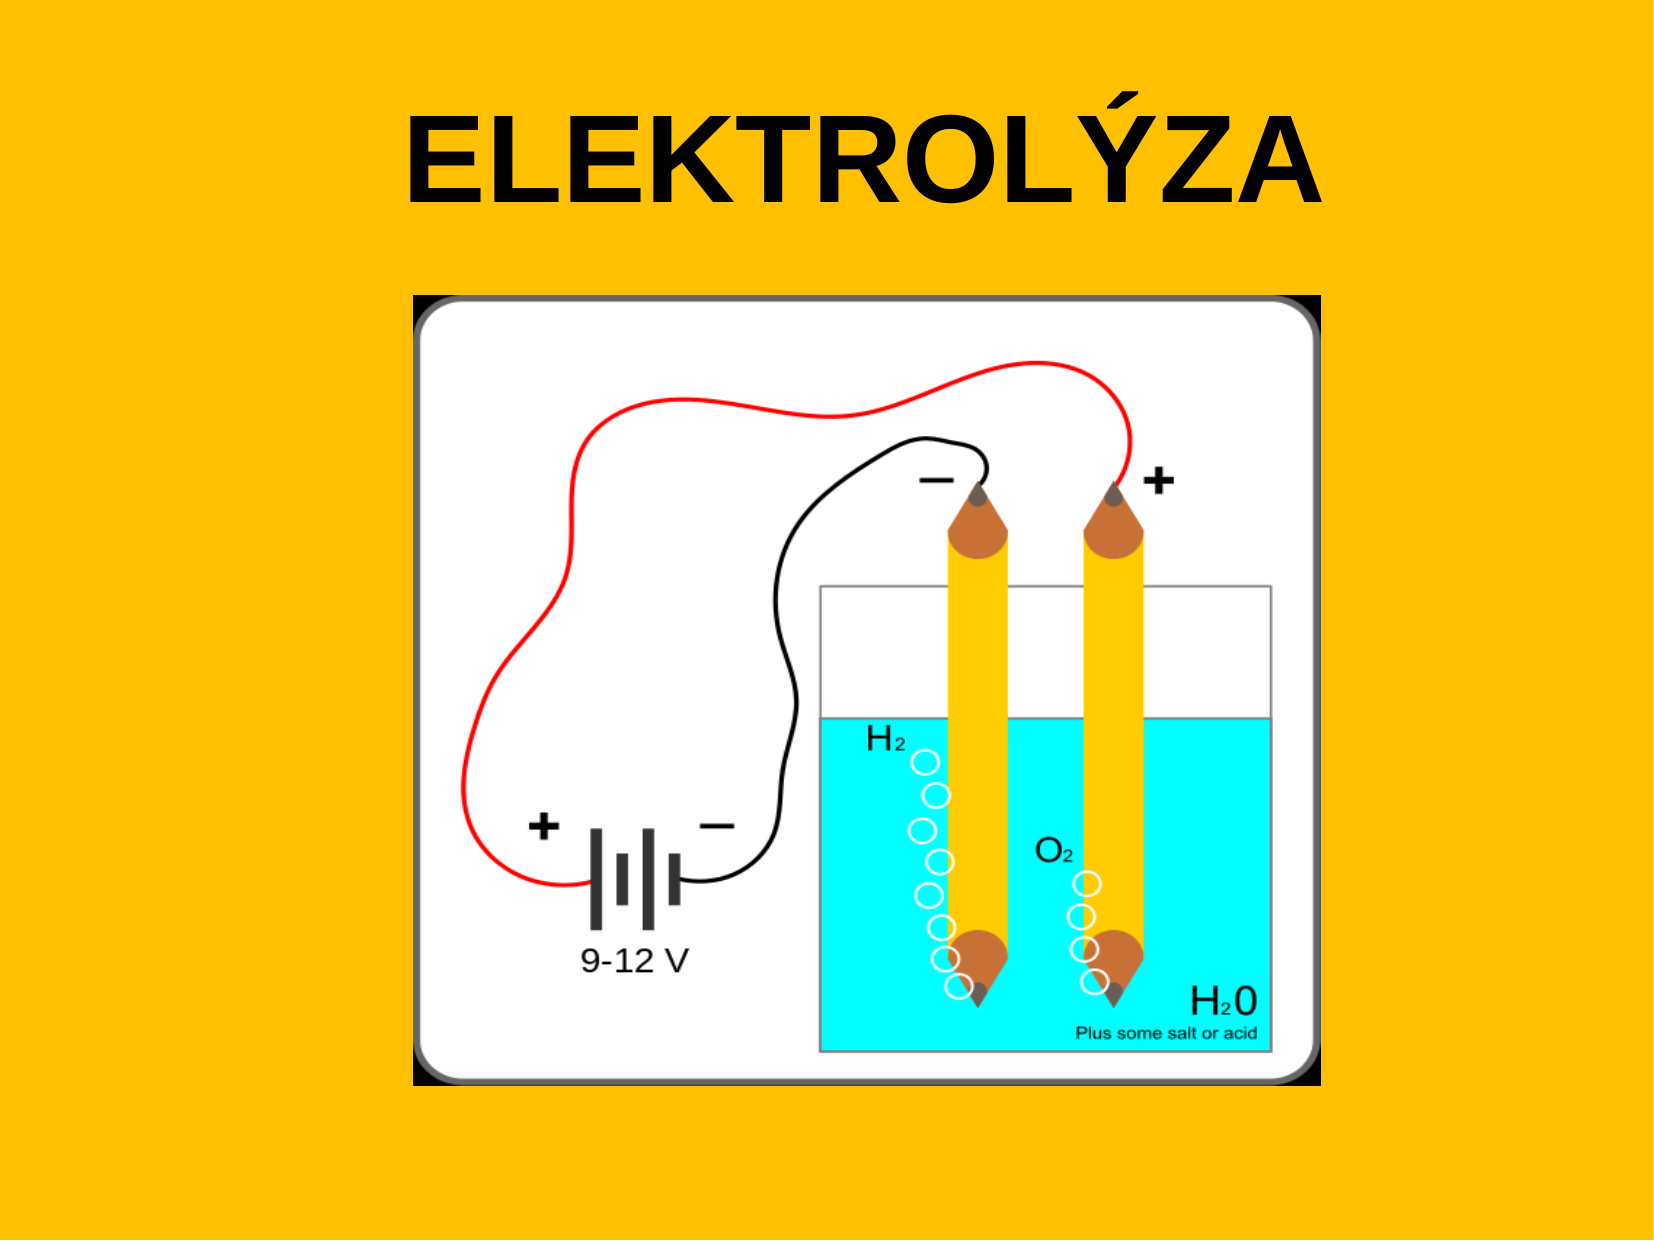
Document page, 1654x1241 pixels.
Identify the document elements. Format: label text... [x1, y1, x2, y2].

picture [413, 295, 1321, 1086]
title ELEKTROLÝZA [82, 49, 1571, 257]
